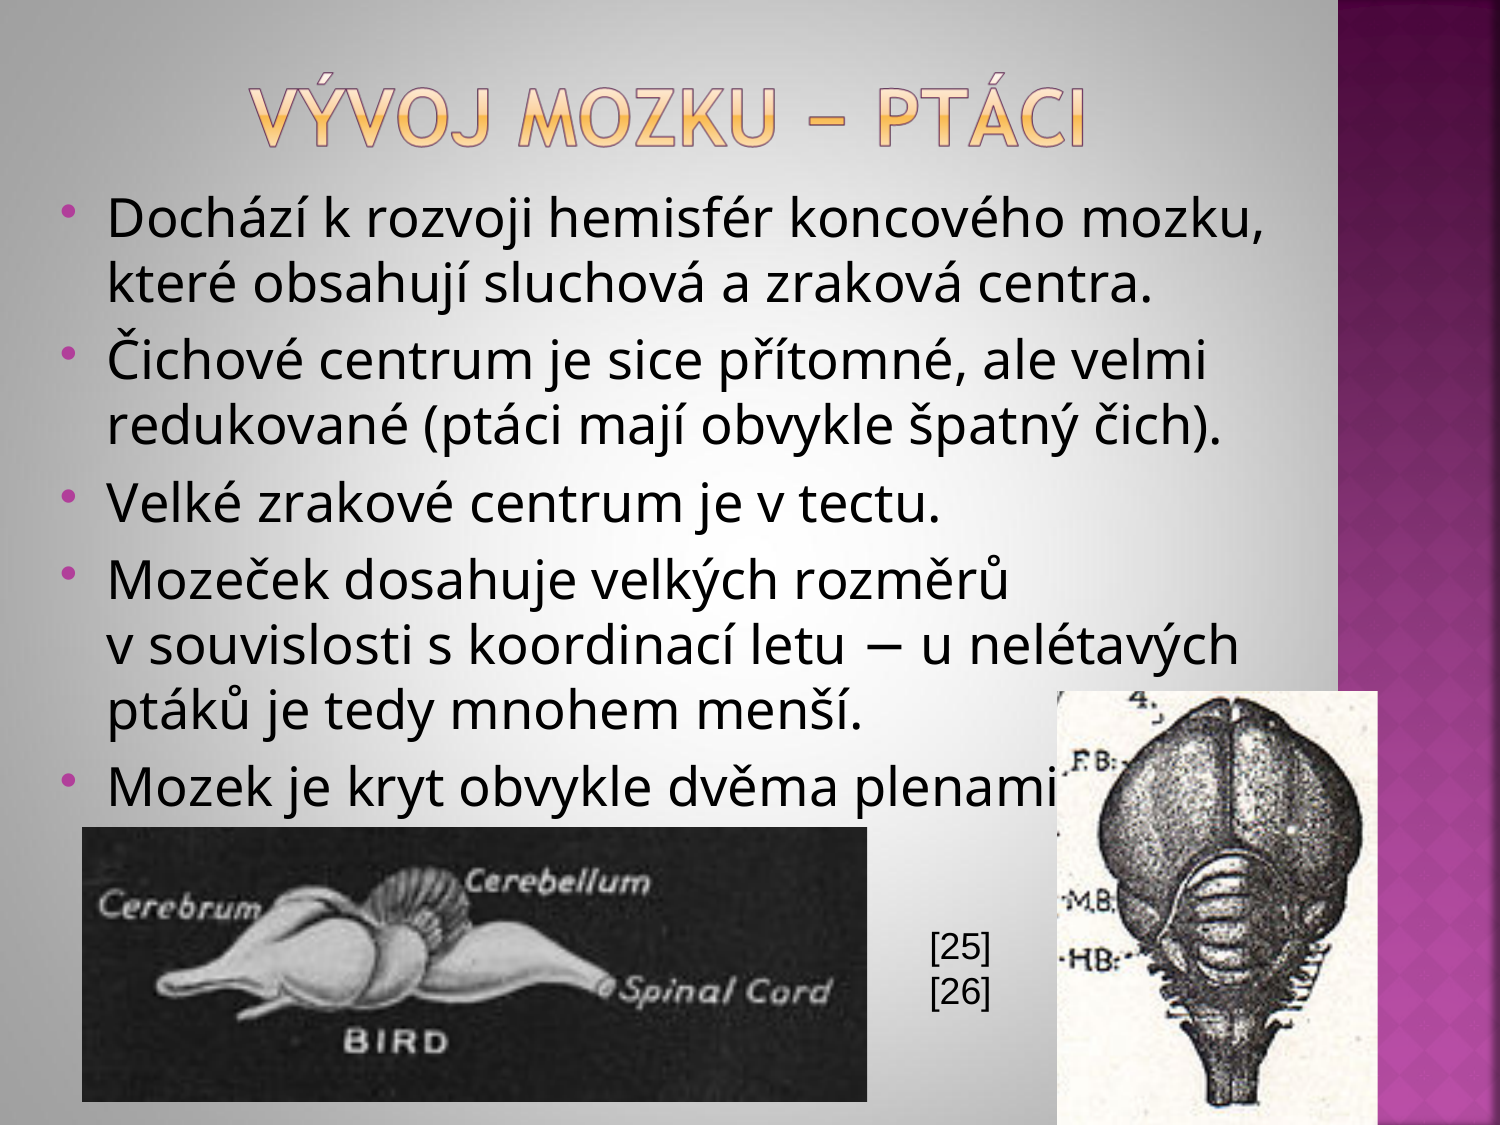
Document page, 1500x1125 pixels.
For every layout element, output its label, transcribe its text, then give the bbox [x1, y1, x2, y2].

text_box [25] [26] [914, 913, 1007, 1065]
list Dochází k rozvoji hemisfér koncového mozku, které obsahují sluchová a zraková centra. Čichové centrum je sice přítomné, ale velmi redukované (ptáci mají obvykle špatný čich). Velké zrakové centrum je v tectu. Mozeček dosahuje velkých rozměrů v souvislosti s koordinací letu − u nelétavých ptáků je tedy mnohem menší. Mozek je kryt obvykle dvěma plenami. [46, 175, 1313, 1060]
picture [0, 0, 1500, 1125]
text_box [75, 46, 1264, 175]
